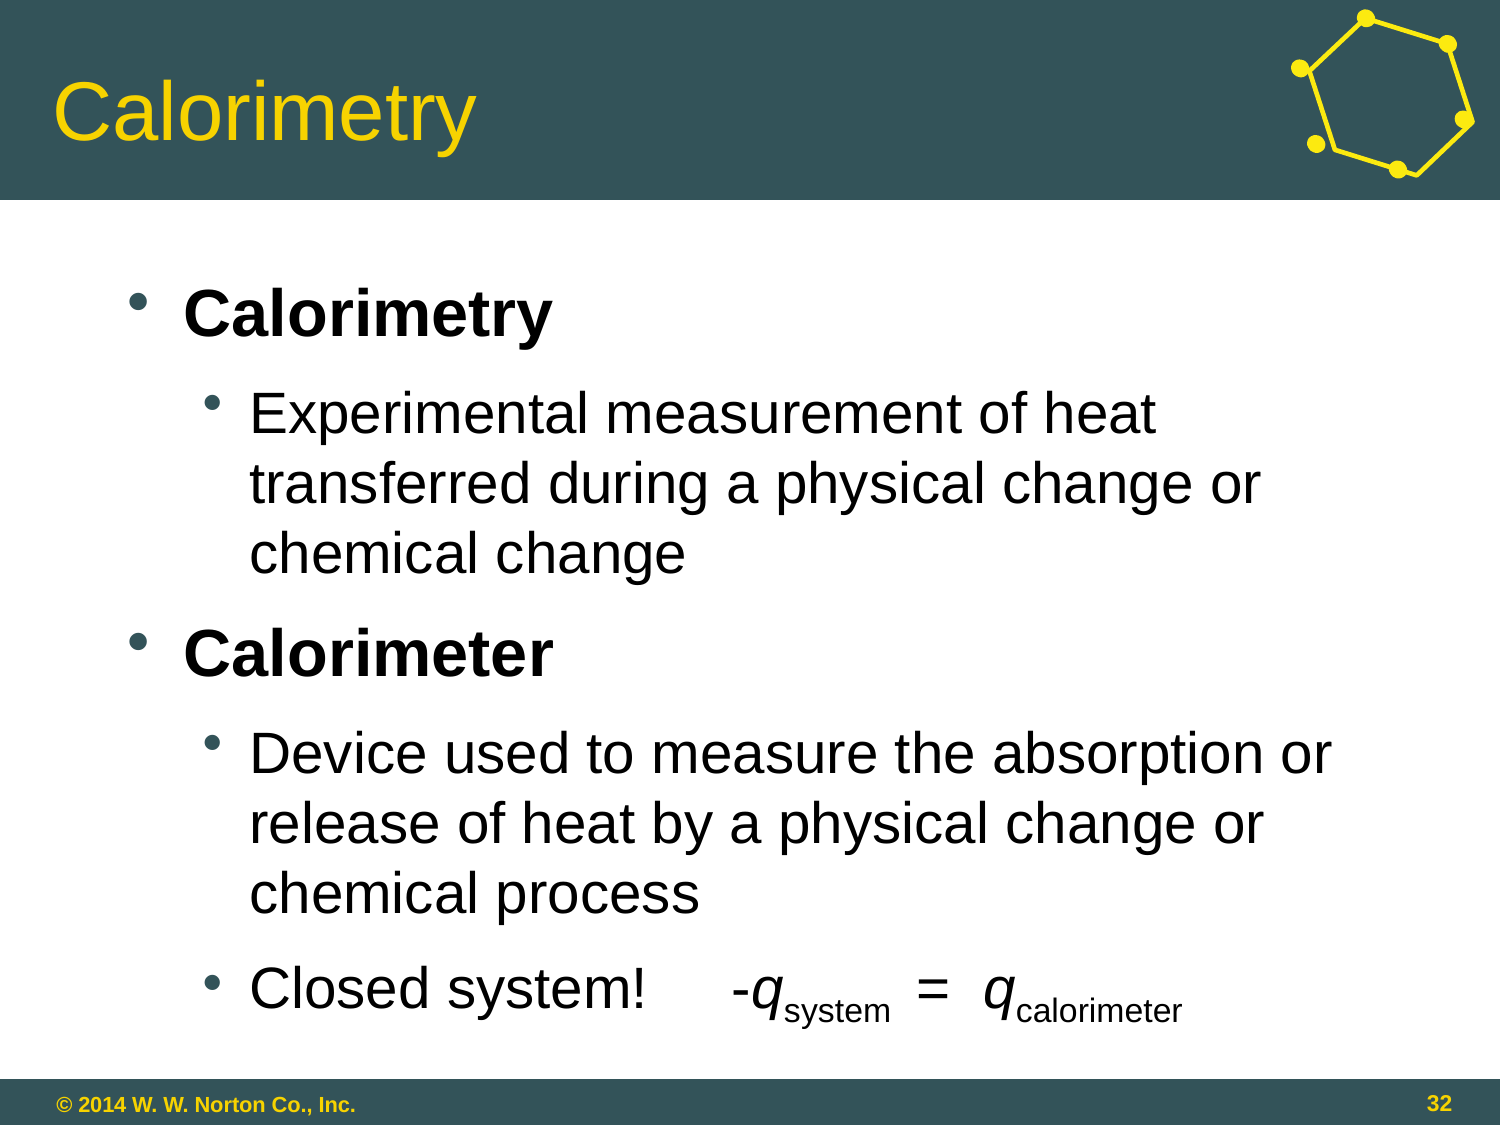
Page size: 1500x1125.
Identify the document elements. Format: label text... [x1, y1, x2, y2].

list Calorimetry Experimental measurement of heat transferred during a physical change or chemical change Calorimeter Device used to measure the absorption or release of heat by a physical change or chemical process Closed system! -qsystem = qcalorimeter [112, 262, 1400, 988]
title Calorimetry [37, 19, 1118, 195]
slide_number <number> [1408, 1085, 1468, 1120]
